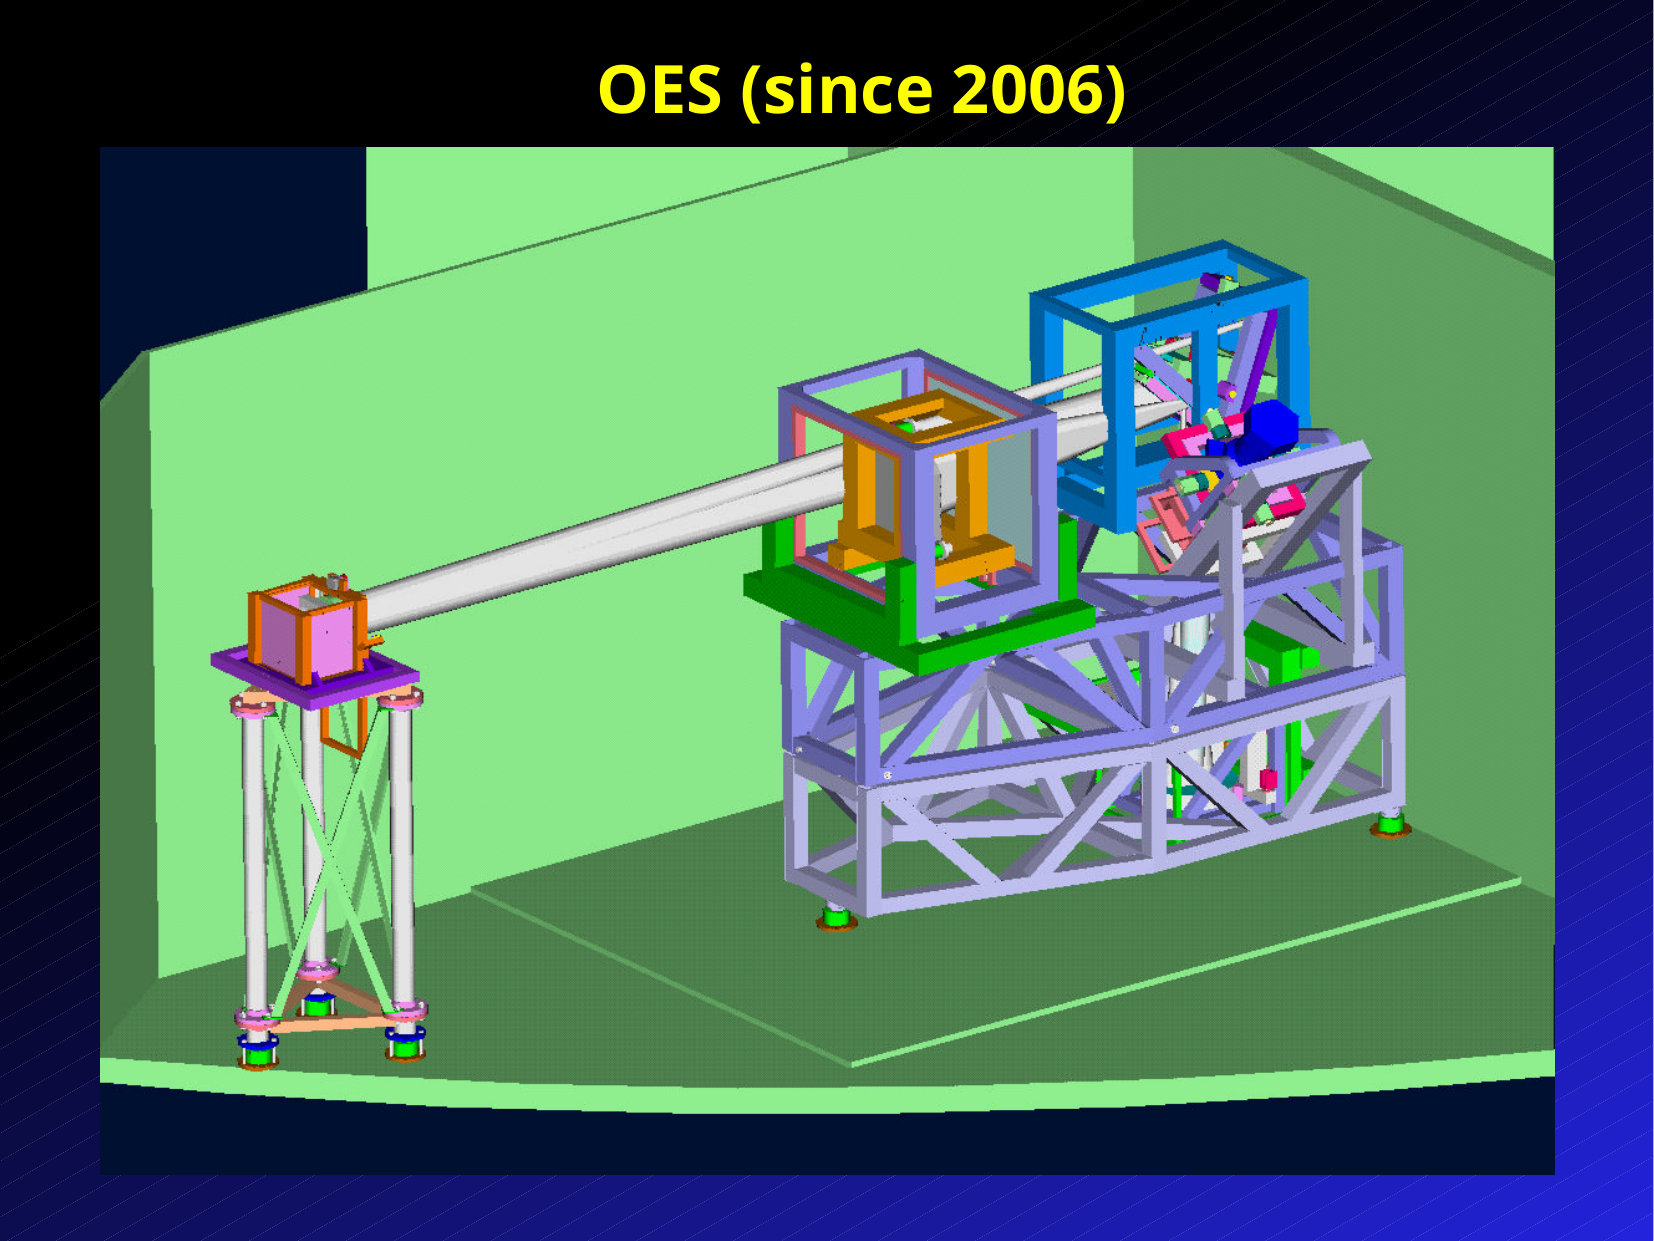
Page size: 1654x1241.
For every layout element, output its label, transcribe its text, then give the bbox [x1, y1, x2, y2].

picture [100, 147, 1555, 1175]
title OES (since 2006) [118, 27, 1607, 148]
